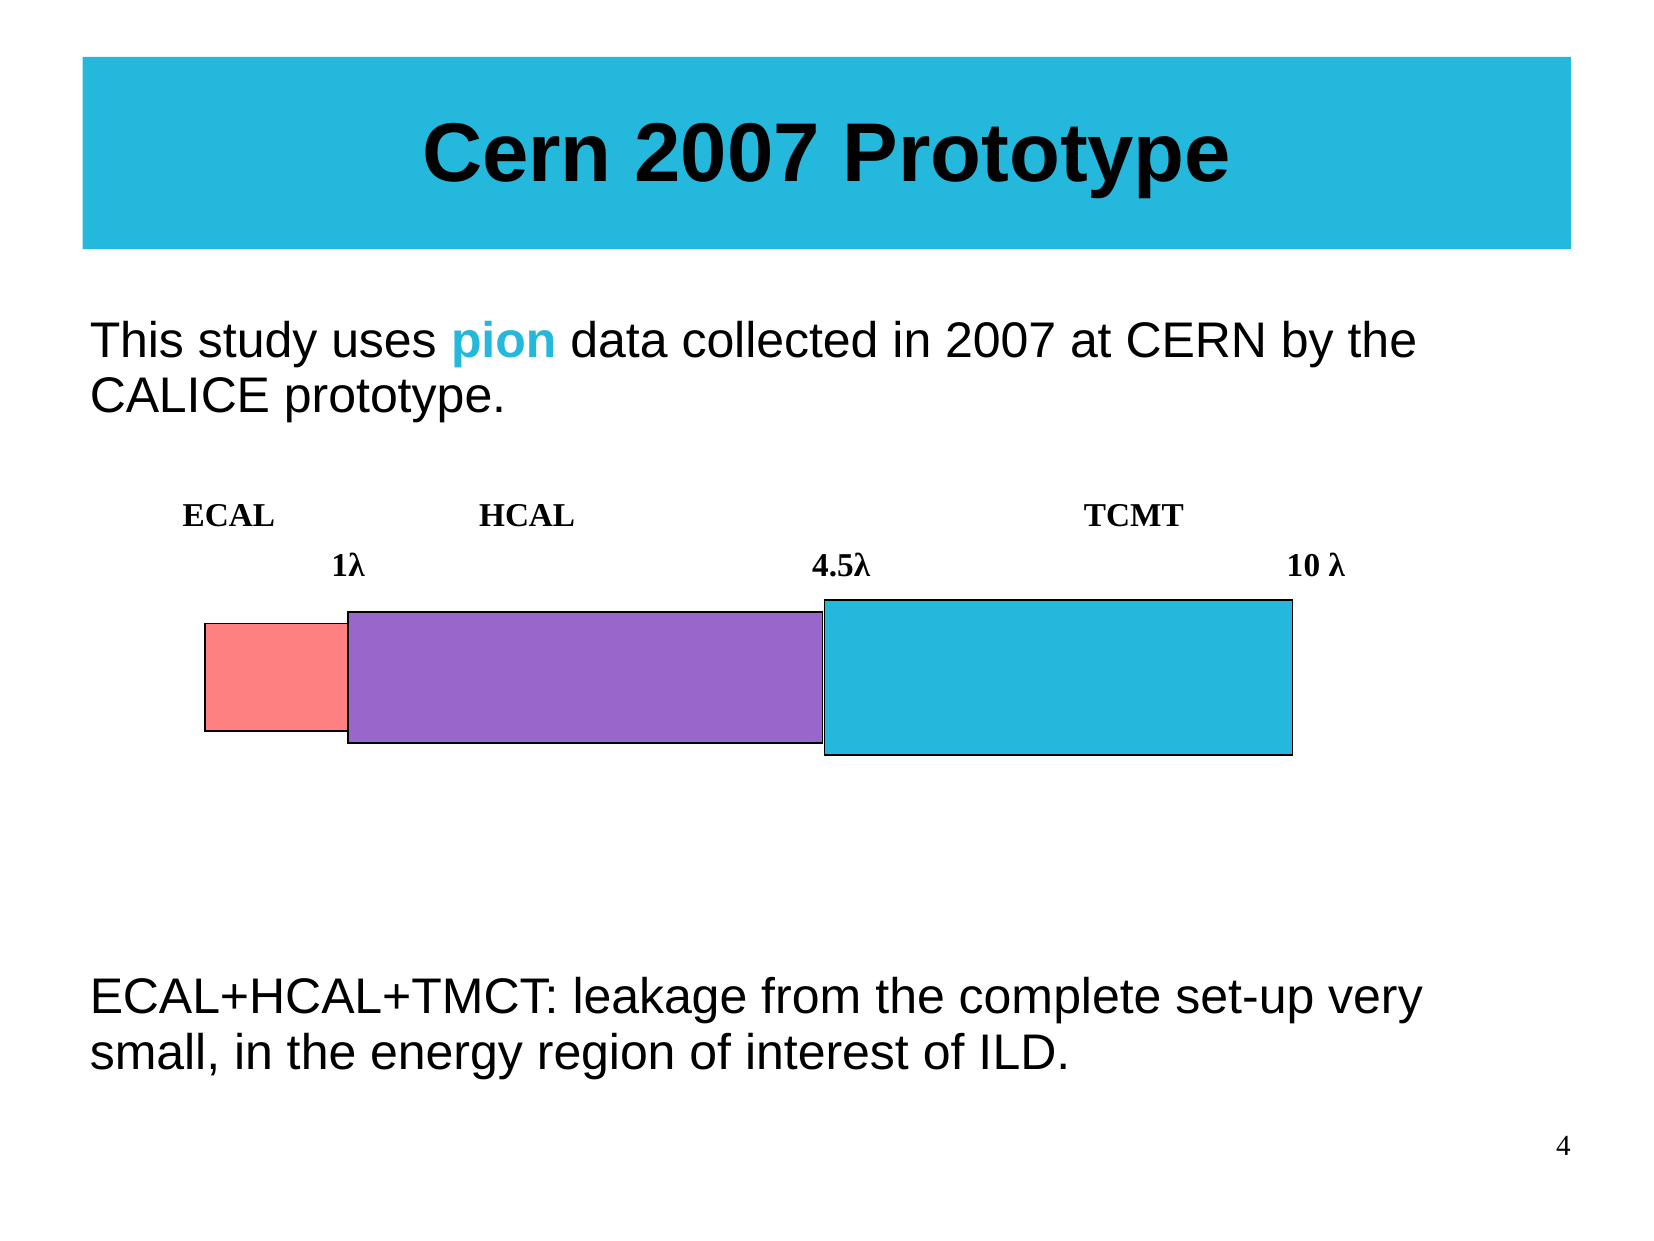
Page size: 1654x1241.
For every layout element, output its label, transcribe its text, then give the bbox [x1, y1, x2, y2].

title Cern 2007 Prototype [82, 56, 1571, 250]
text_box [205, 611, 823, 743]
text_box 1λ 4.5λ 10 λ [192, 537, 1480, 593]
text_box This study uses pion data collected in 2007 at CERN by the CALICE prototype. [75, 304, 1576, 431]
text_box [824, 600, 1293, 755]
text_box ECAL+HCAL+TMCT: leakage from the complete set-up very small, in the energy region of interest of ILD. [75, 961, 1576, 1088]
text_box ECAL HCAL TCMT [167, 487, 1455, 543]
